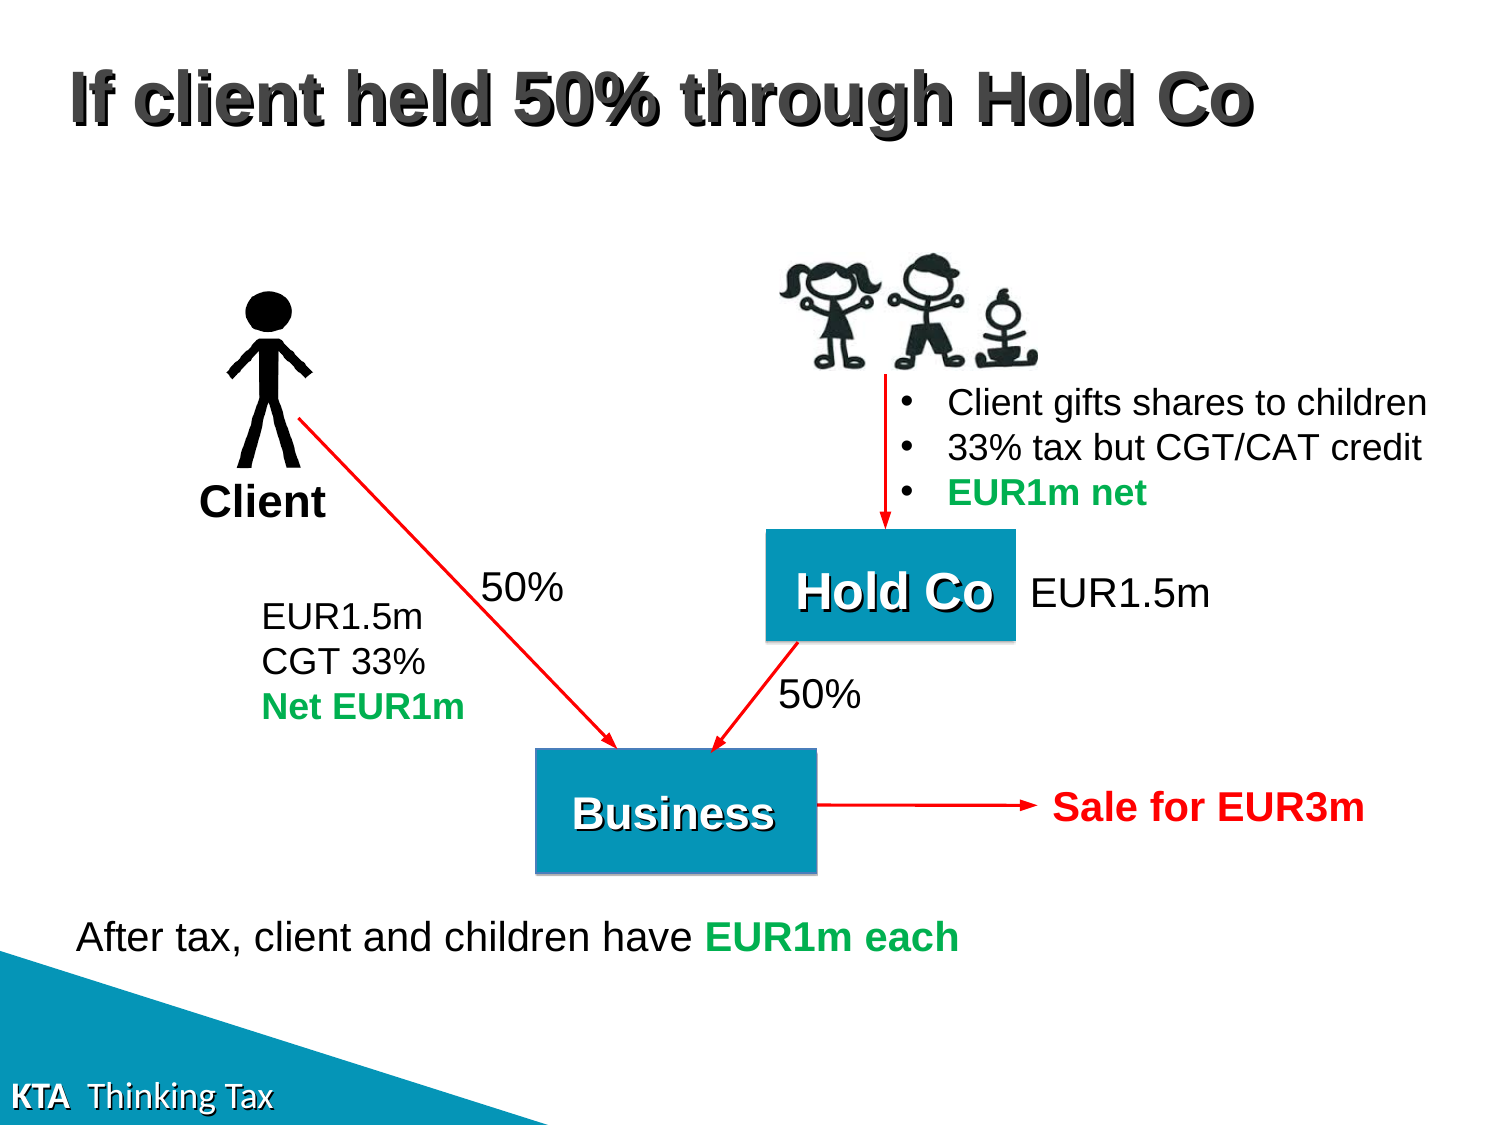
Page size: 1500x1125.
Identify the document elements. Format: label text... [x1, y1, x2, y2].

text_box EUR1.5m [1015, 557, 1254, 624]
text_box After tax, client and children have EUR1m each [60, 902, 1135, 968]
text_box Sale for EUR3m [1037, 772, 1433, 839]
text_box [767, 529, 1015, 550]
text_box [536, 749, 816, 873]
text_box Client [183, 463, 373, 535]
text_box [767, 629, 1015, 640]
title If client held 50% through Hold Co [53, 0, 1444, 188]
text_box EUR1.5m CGT 33% Net EUR1m [246, 584, 515, 737]
text_box 50% [763, 659, 953, 726]
picture [176, 286, 381, 491]
text_box Hold Co [741, 550, 1049, 629]
text_box Business [549, 775, 799, 847]
text_box Client gifts shares to children 33% tax but CGT/CAT credit EUR1m net [885, 370, 1468, 522]
text_box 50% [465, 552, 655, 618]
picture [779, 252, 1038, 371]
